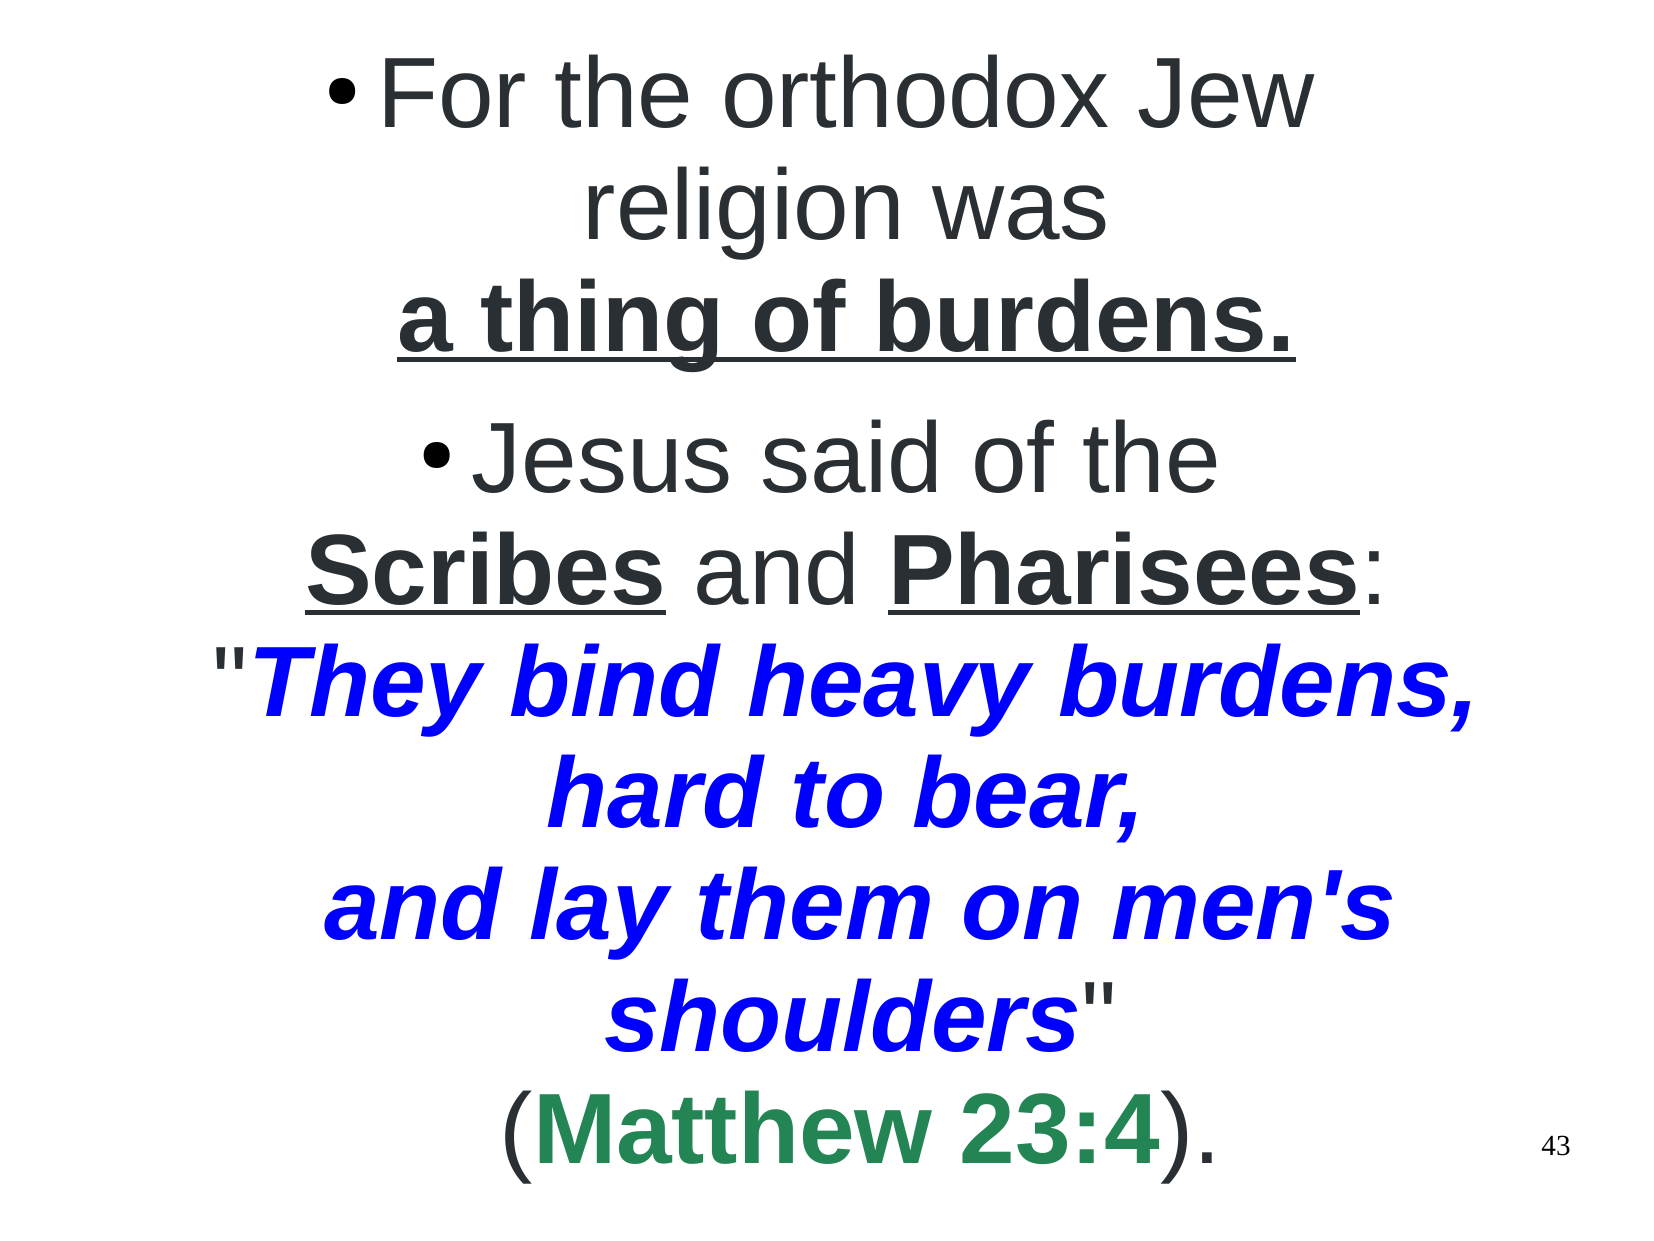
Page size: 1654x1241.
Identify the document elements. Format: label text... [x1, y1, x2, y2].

list For the orthodox Jew religion was a thing of burdens. Jesus said of the Scribes and Pharisees: "They bind heavy burdens, hard to bear, and lay them on men's shoulders" (Matthew 23:4). [37, 37, 1613, 1238]
